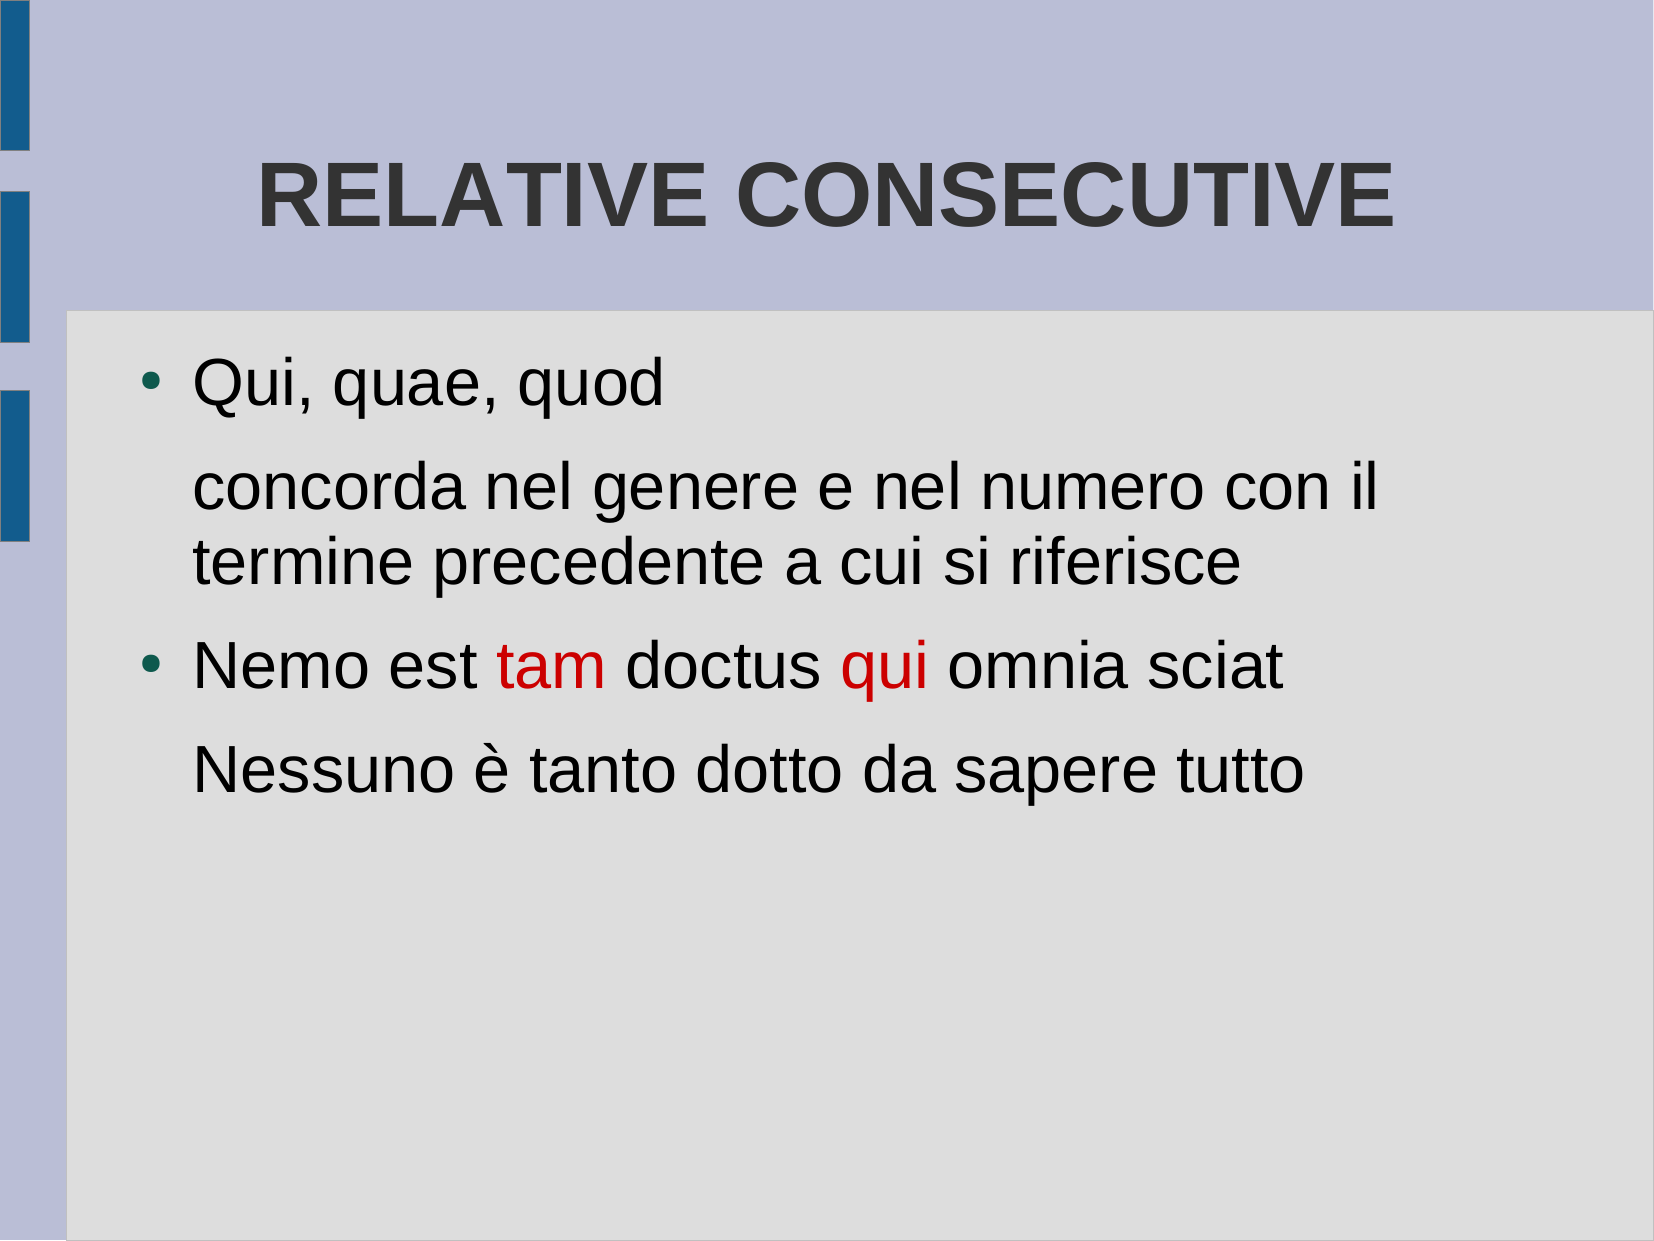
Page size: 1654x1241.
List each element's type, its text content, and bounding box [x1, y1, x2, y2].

list Qui, quae, quod concorda nel genere e nel numero con il termine precedente a cui si riferisce Nemo est tam doctus qui omnia sciat Nessuno è tanto dotto da sapere tutto [121, 344, 1534, 1127]
title RELATIVE CONSECUTIVE [121, 91, 1534, 299]
